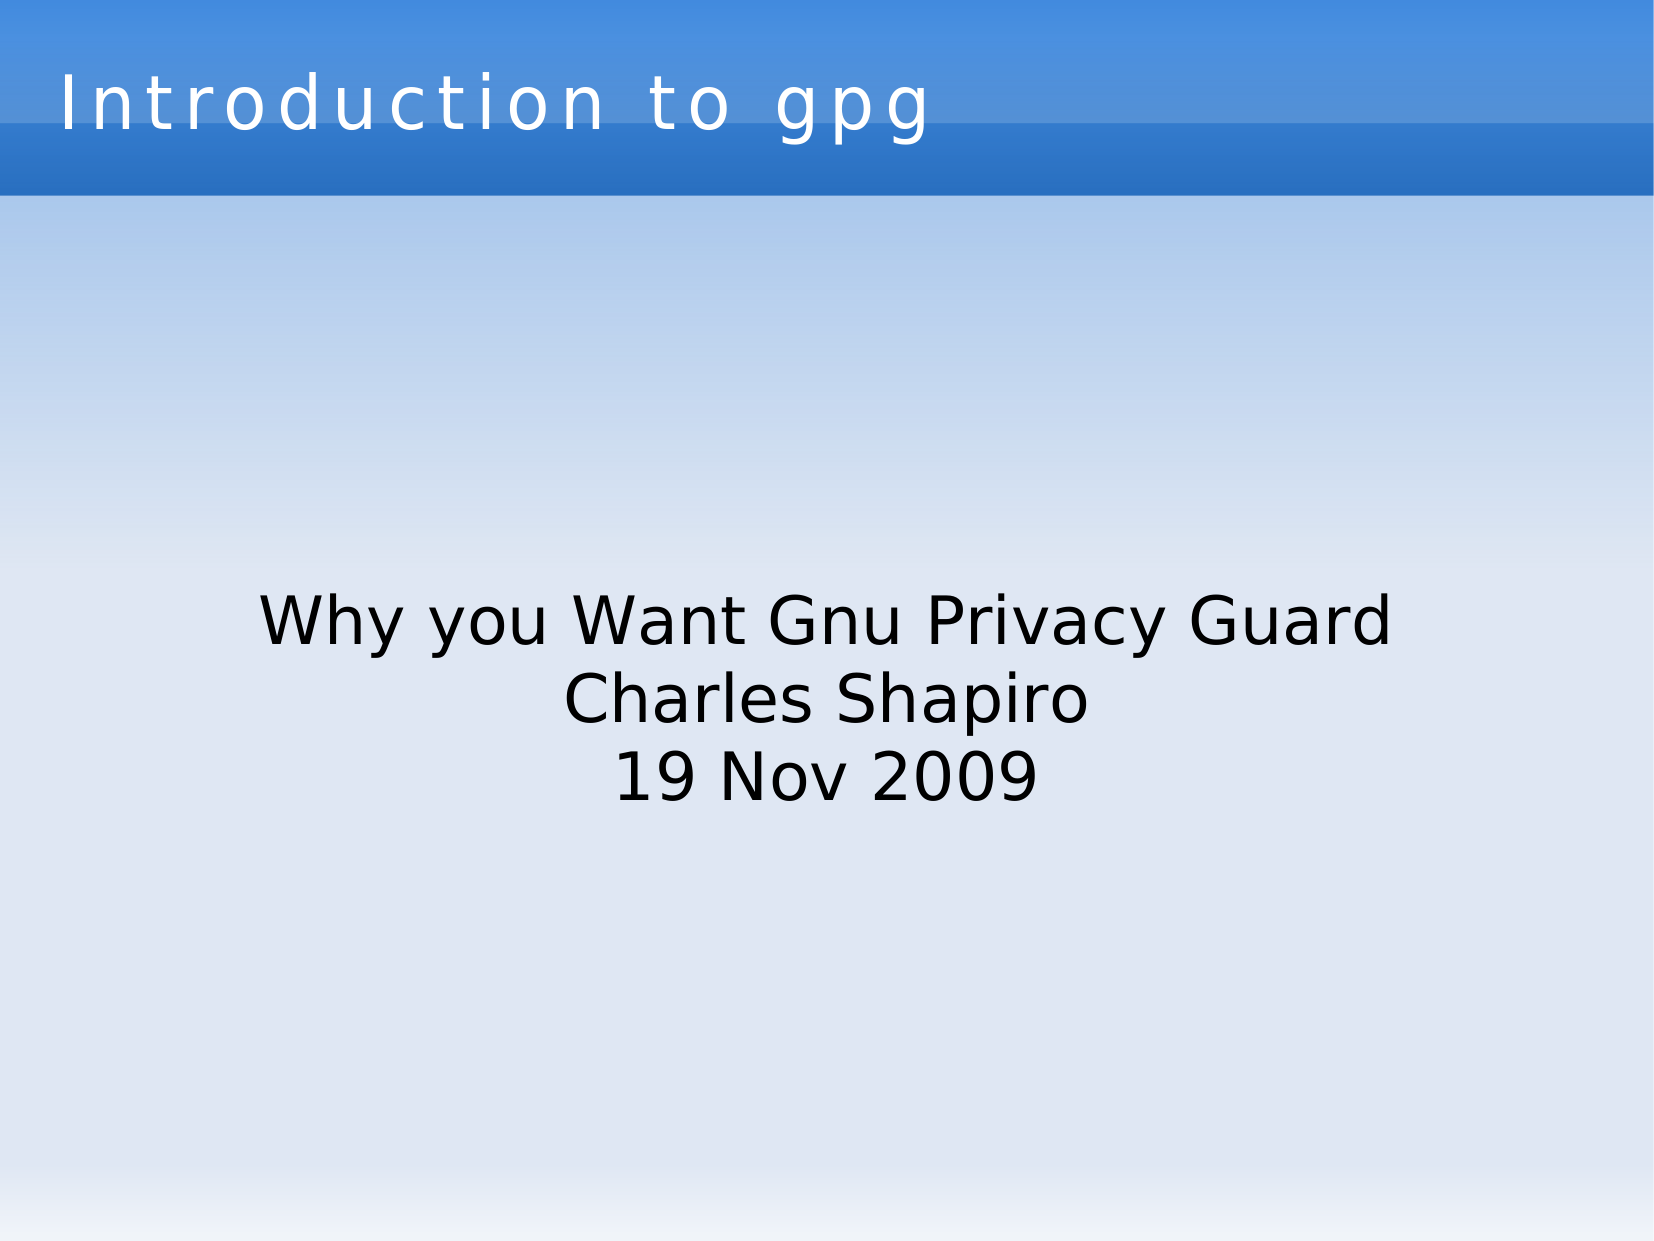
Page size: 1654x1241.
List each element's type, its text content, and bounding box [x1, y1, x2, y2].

picture [0, 0, 1654, 1241]
title Introduction to gpg [59, 29, 1270, 178]
subtitle Why you Want Gnu Privacy Guard Charles Shapiro 19 Nov 2009 [82, 290, 1571, 1109]
